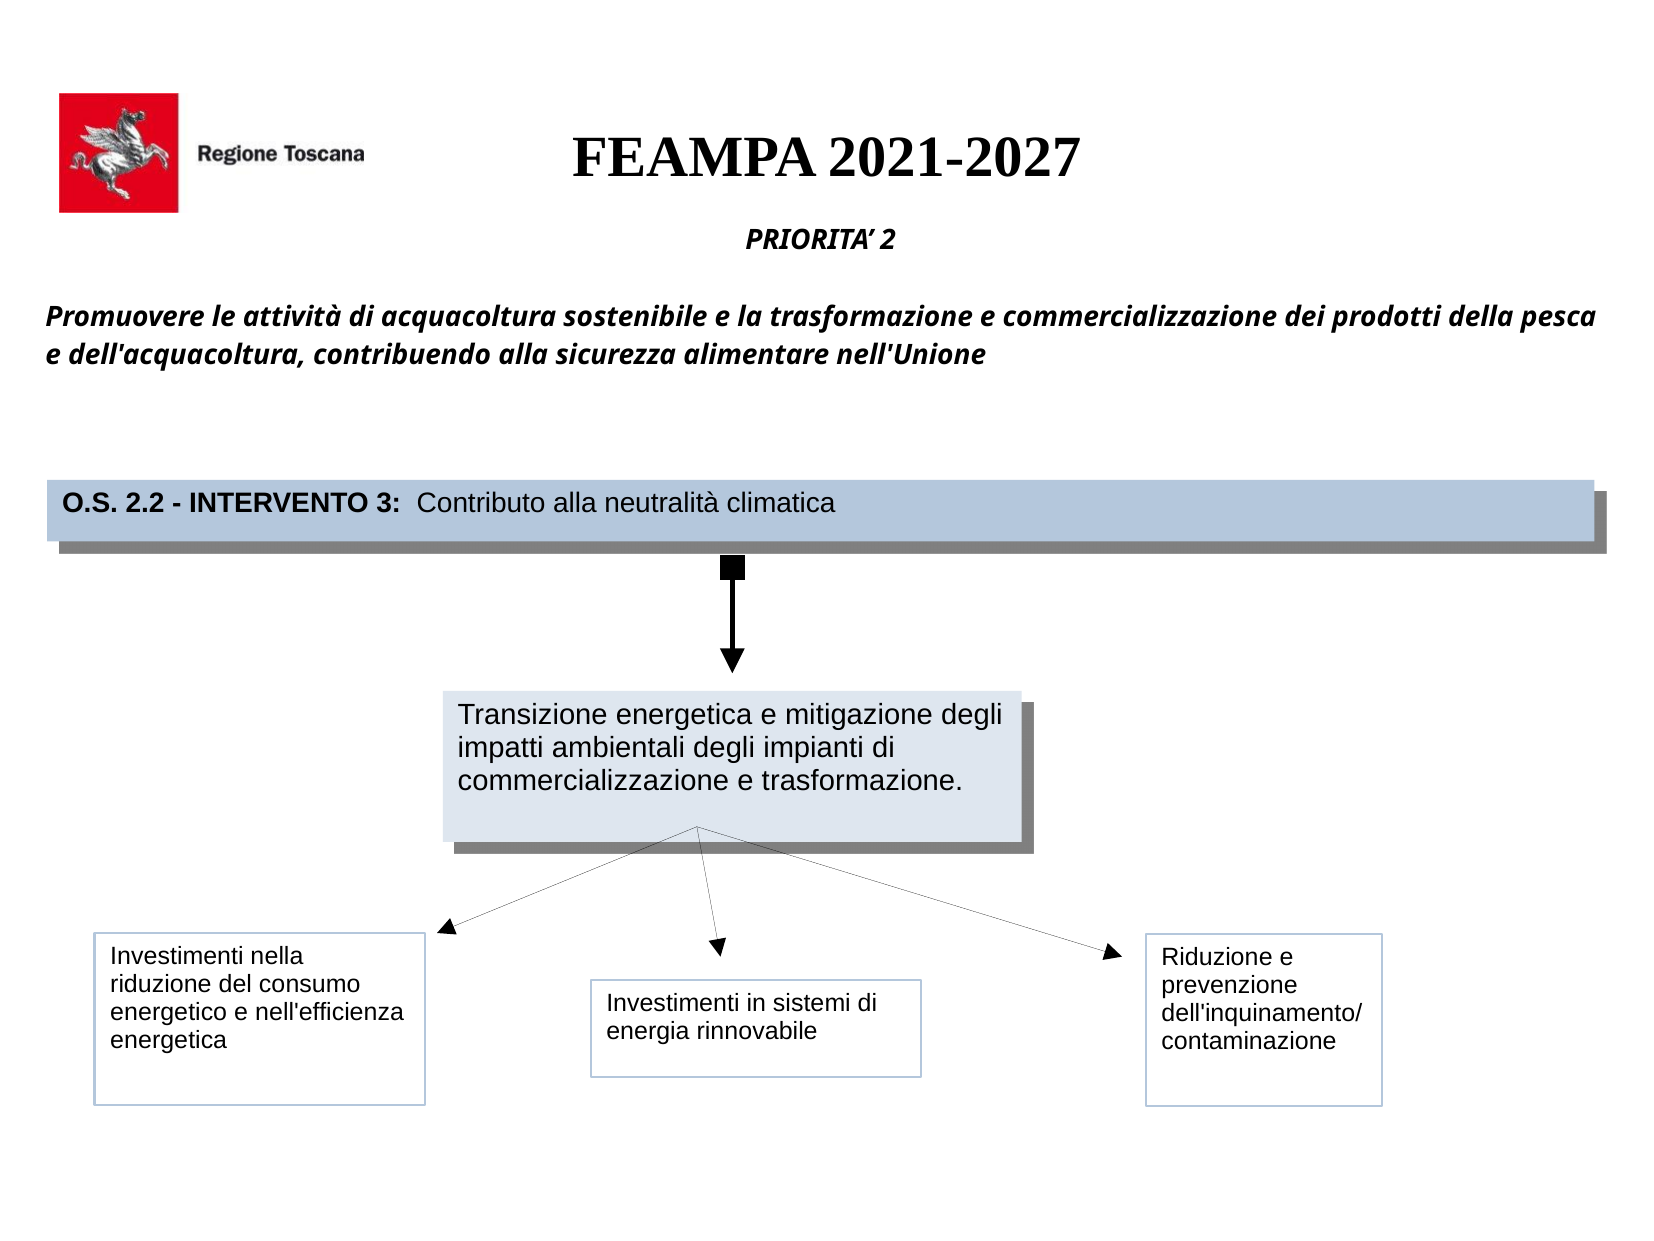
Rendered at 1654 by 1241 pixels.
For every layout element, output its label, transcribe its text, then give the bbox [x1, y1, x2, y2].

text_box Investimenti in sistemi di energia rinnovabile [590, 980, 922, 1078]
text_box Investimenti nella riduzione del consumo energetico e nell'efficienza energetica [94, 933, 426, 1105]
text_box O.S. 2.2 - INTERVENTO 3: Contributo alla neutralità climatica [47, 479, 1595, 542]
picture [59, 93, 367, 212]
text_box Riduzione e prevenzione dell'inquinamento/contaminazione [1145, 934, 1382, 1106]
title FEAMPA 2021-2027 [82, 49, 1571, 212]
text_box PRIORITA’ 2 Promuovere le attività di acquacoltura sostenibile e la trasformazione e commercializzazione dei prodotti della pesca e dell'acquacoltura, contribuendo alla sicurezza alimentare nell'Unione [30, 212, 1619, 454]
text_box Transizione energetica e mitigazione degli impatti ambientali degli impianti di commercializzazione e trasformazione. [442, 690, 1022, 842]
